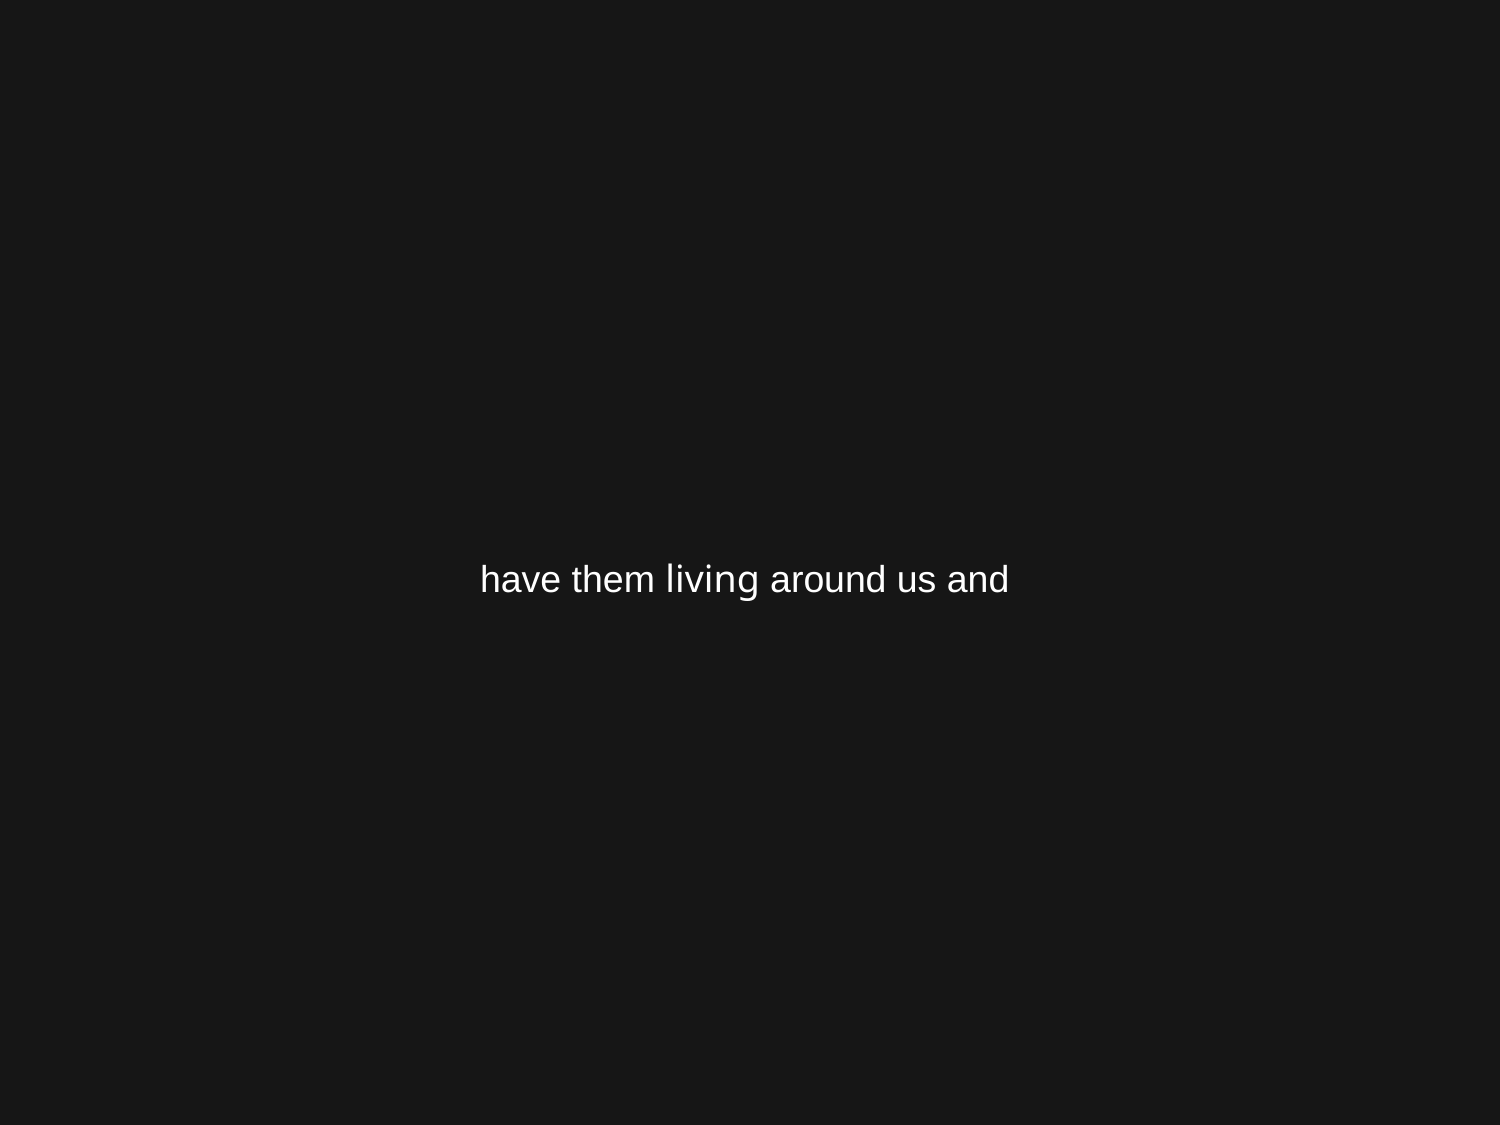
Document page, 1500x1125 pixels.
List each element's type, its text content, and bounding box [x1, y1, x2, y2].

text_box have them living around us and [0, 512, 1500, 688]
